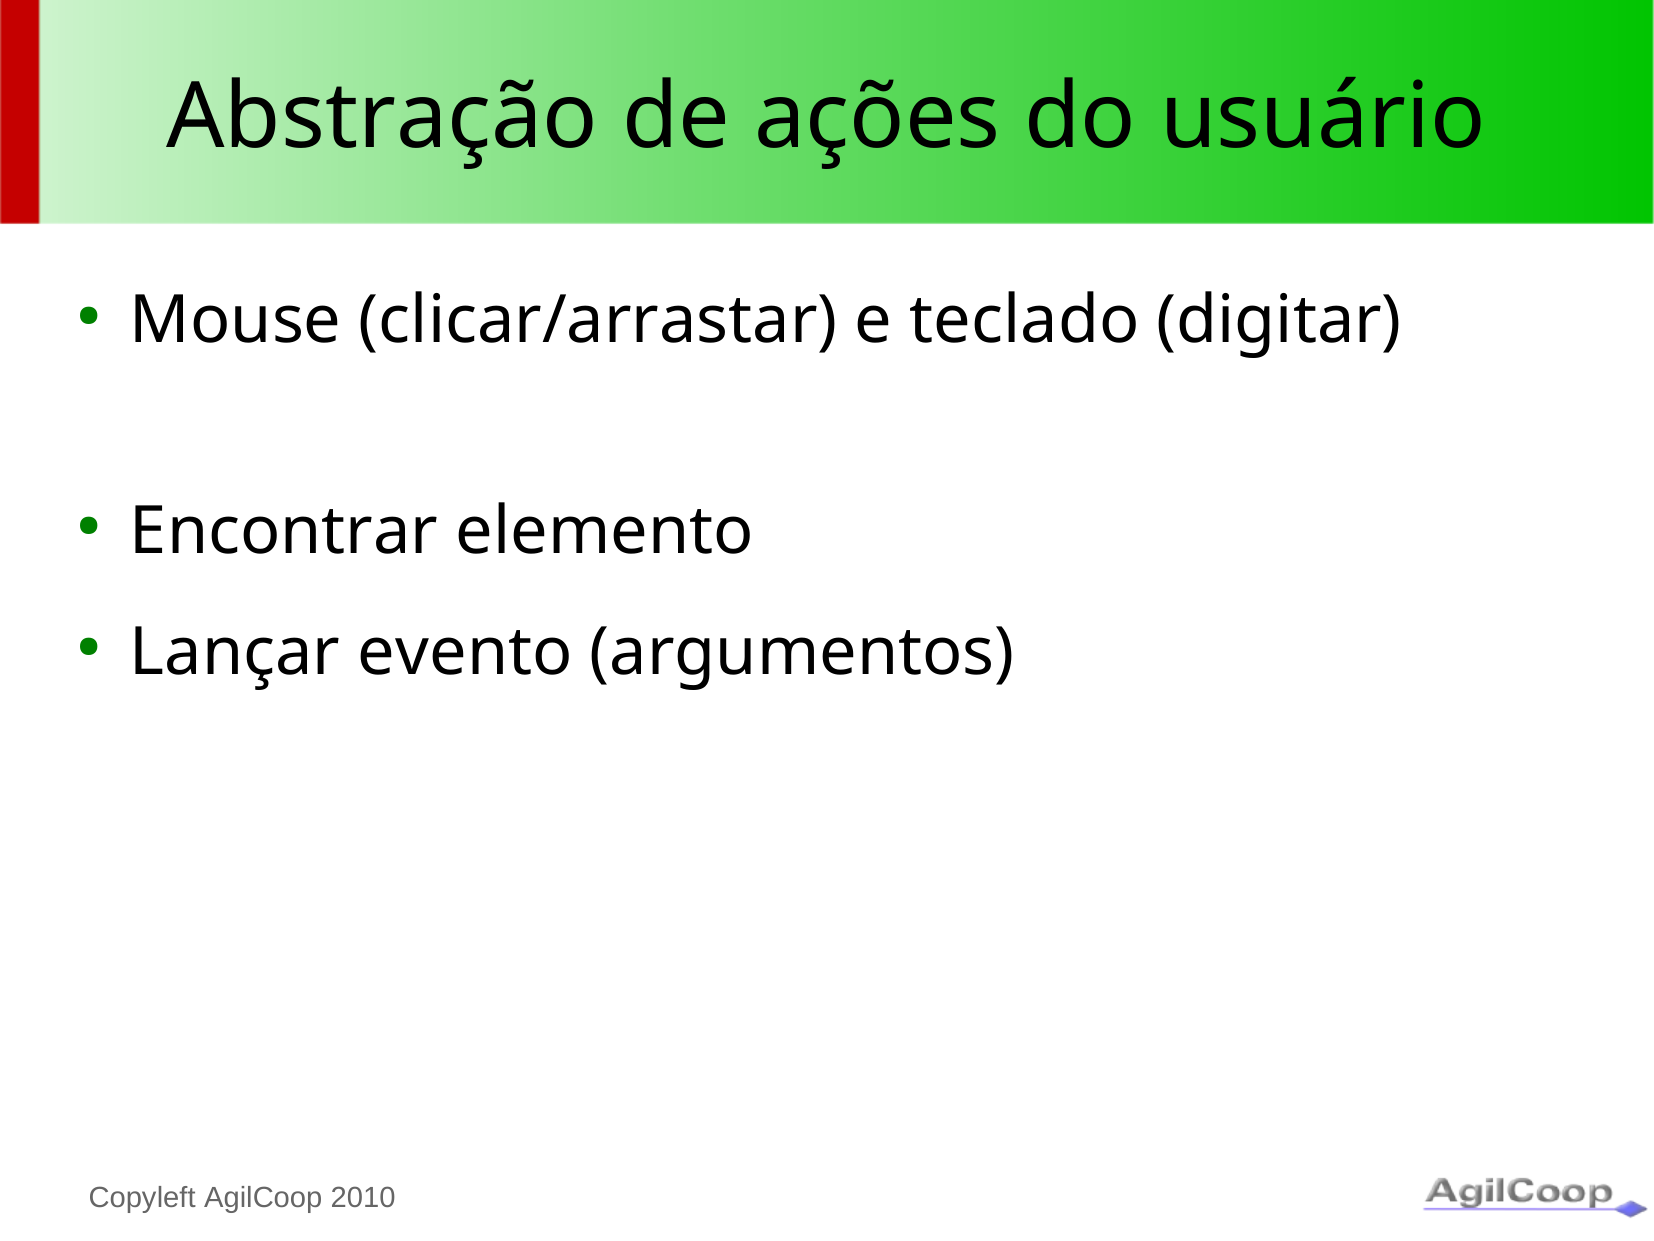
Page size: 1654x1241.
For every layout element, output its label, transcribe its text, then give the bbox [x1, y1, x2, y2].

picture [0, 0, 1654, 1241]
list Mouse (clicar/arrastar) e teclado (digitar) Encontrar elemento Lançar evento (argumentos) [59, 271, 1607, 1123]
title Abstração de ações do usuário [82, 8, 1571, 216]
